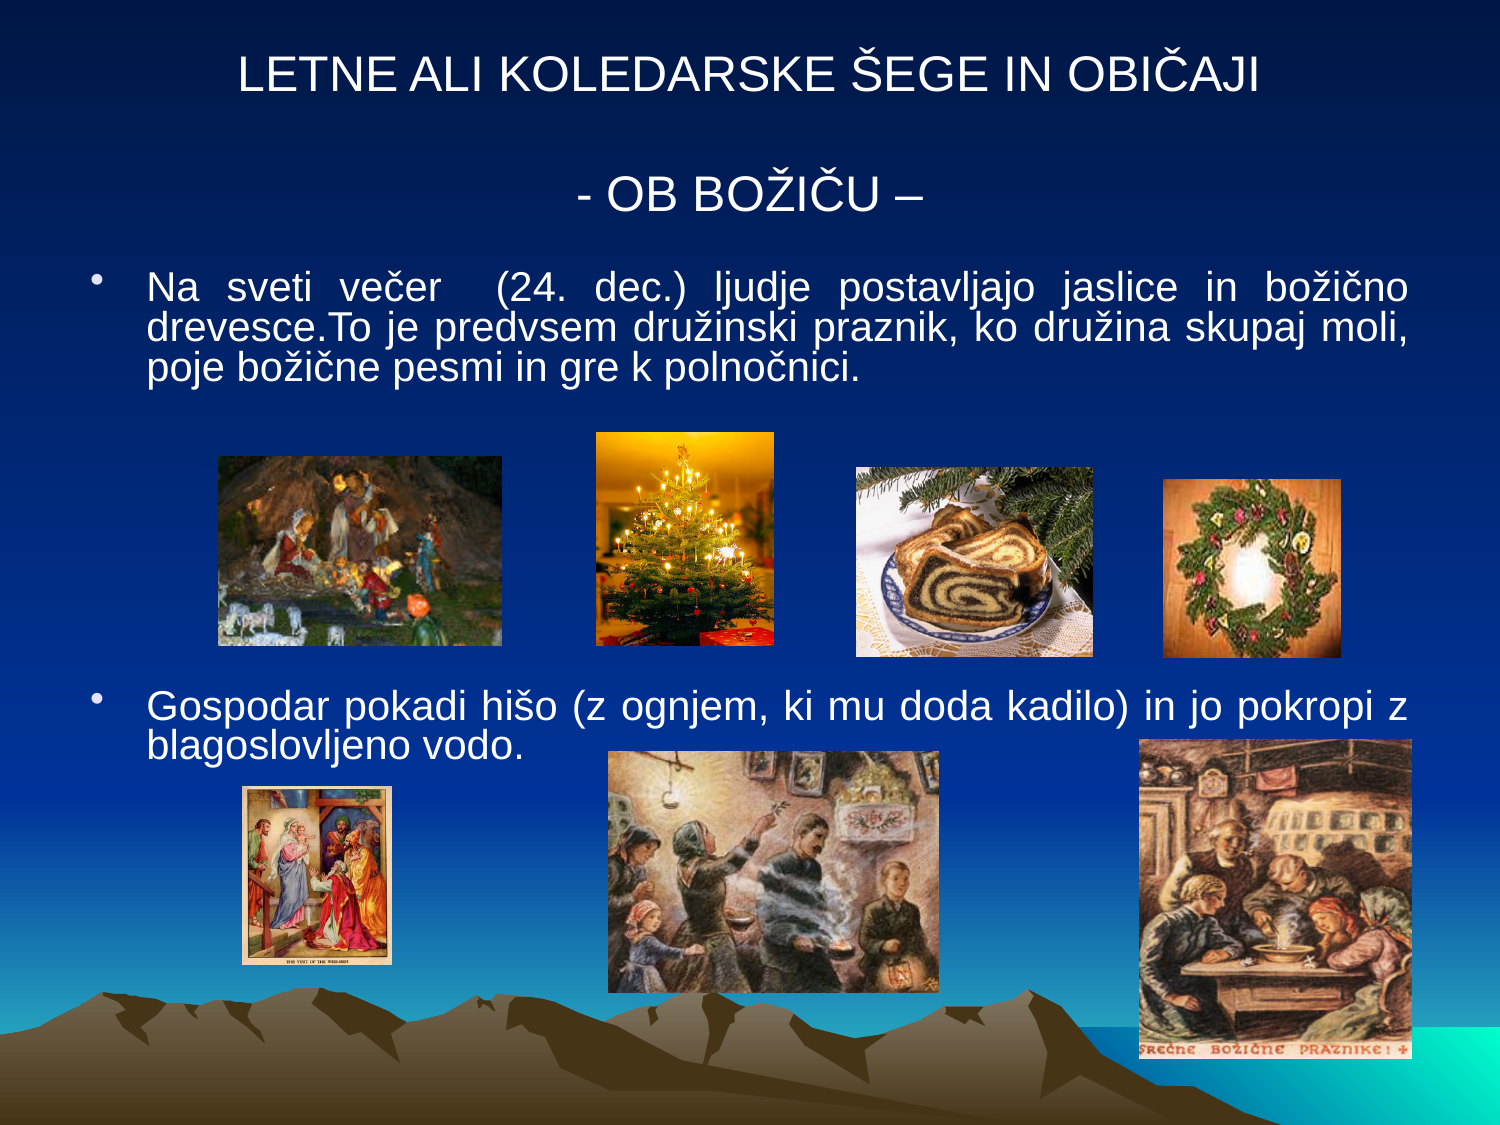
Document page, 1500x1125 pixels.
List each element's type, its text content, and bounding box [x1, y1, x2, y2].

title LETNE ALI KOLEDARSKE ŠEGE IN OBIČAJI - OB BOŽIČU – [75, 37, 1425, 225]
list Na sveti večer (24. dec.) ljudje postavljajo jaslice in božično drevesce.To je predvsem družinski praznik, ko družina skupaj moli, poje božične pesmi in gre k polnočnici. Gospodar pokadi hišo (z ognjem, ki mu doda kadilo) in jo pokropi z blagoslovljeno vodo. [75, 262, 1425, 610]
picture [242, 786, 392, 965]
picture [596, 432, 774, 646]
picture [218, 456, 502, 646]
picture [856, 467, 1093, 657]
picture [1163, 479, 1341, 658]
picture [608, 751, 939, 993]
picture [1139, 739, 1412, 1059]
